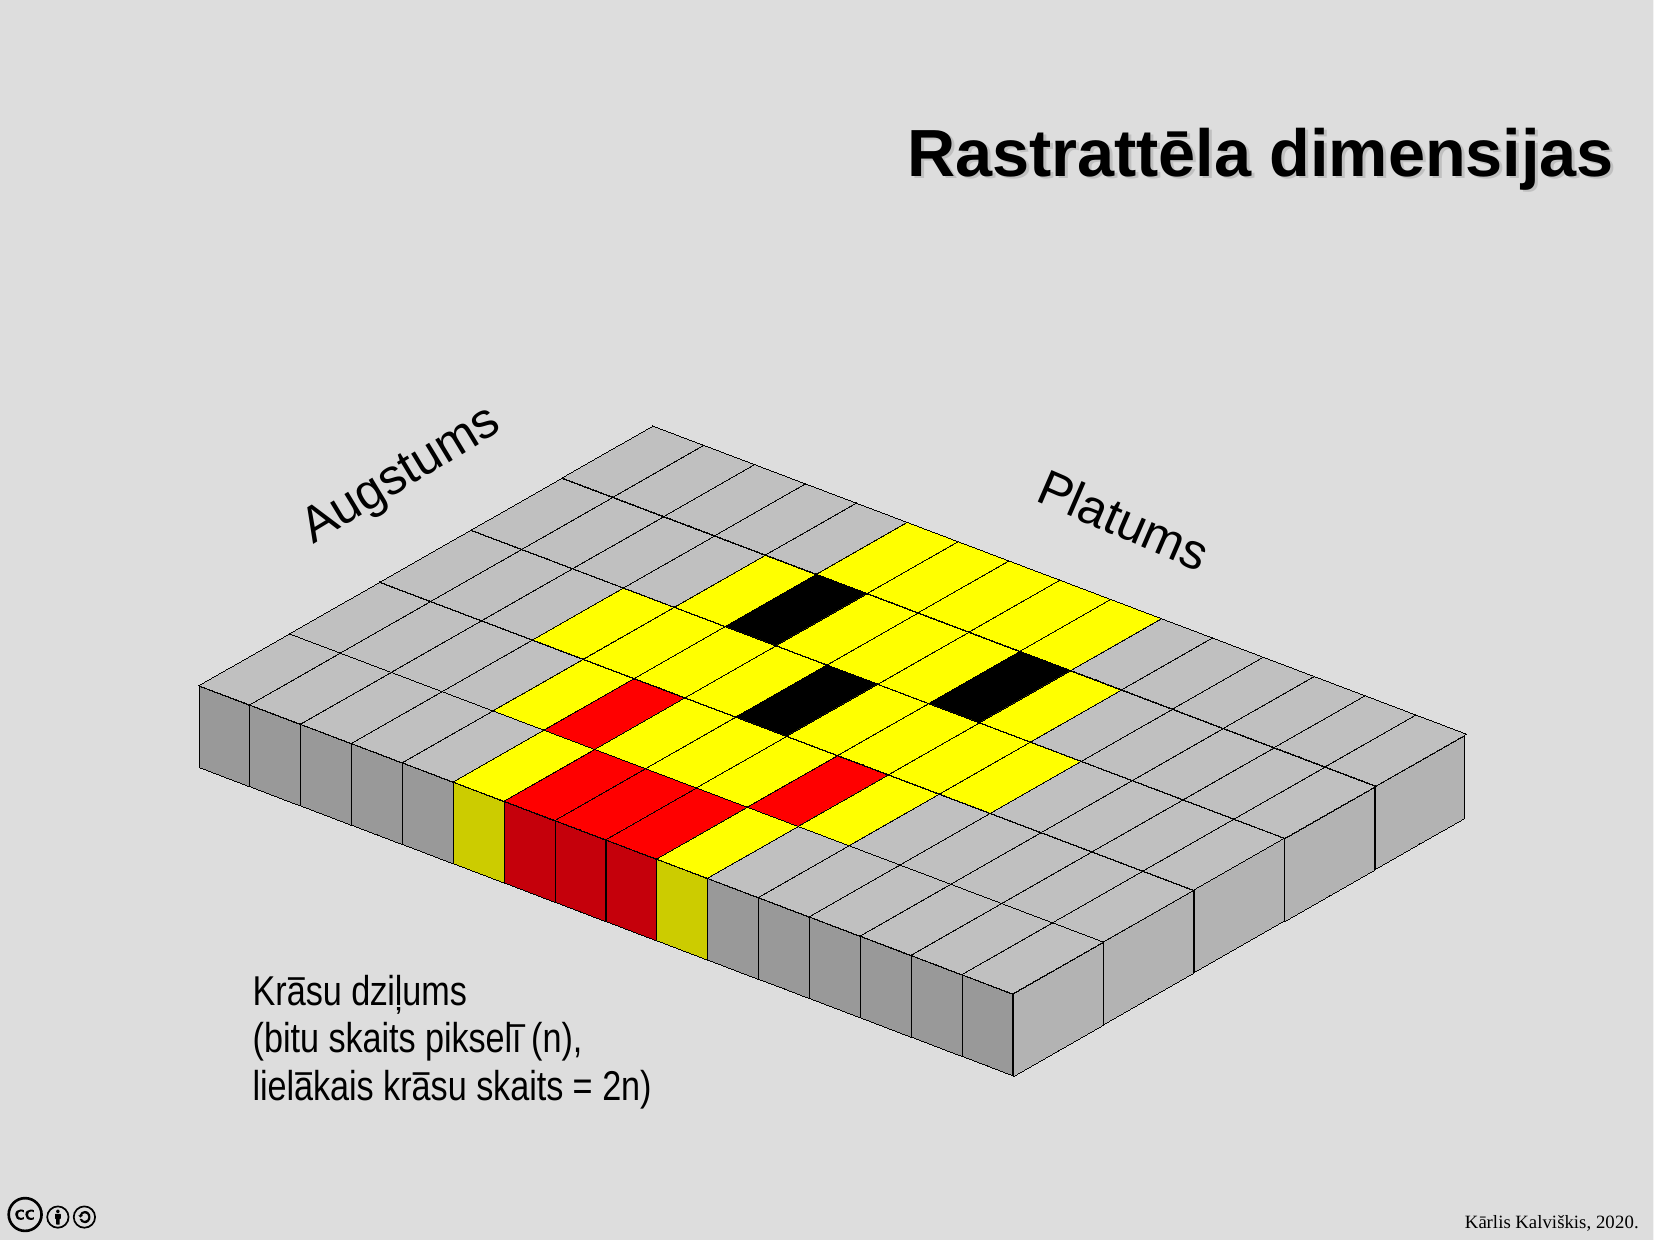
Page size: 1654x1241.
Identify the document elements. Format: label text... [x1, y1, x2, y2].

text_box Platums [1013, 446, 1243, 599]
text_box Augstums [273, 366, 542, 568]
title Rastrattēla dimensijas [42, 49, 1615, 257]
text_box [198, 425, 1467, 1077]
text_box Krāsu dziļums (bitu skaits pikselī (n), lielākais krāsu skaits = 2n) [237, 958, 699, 1116]
